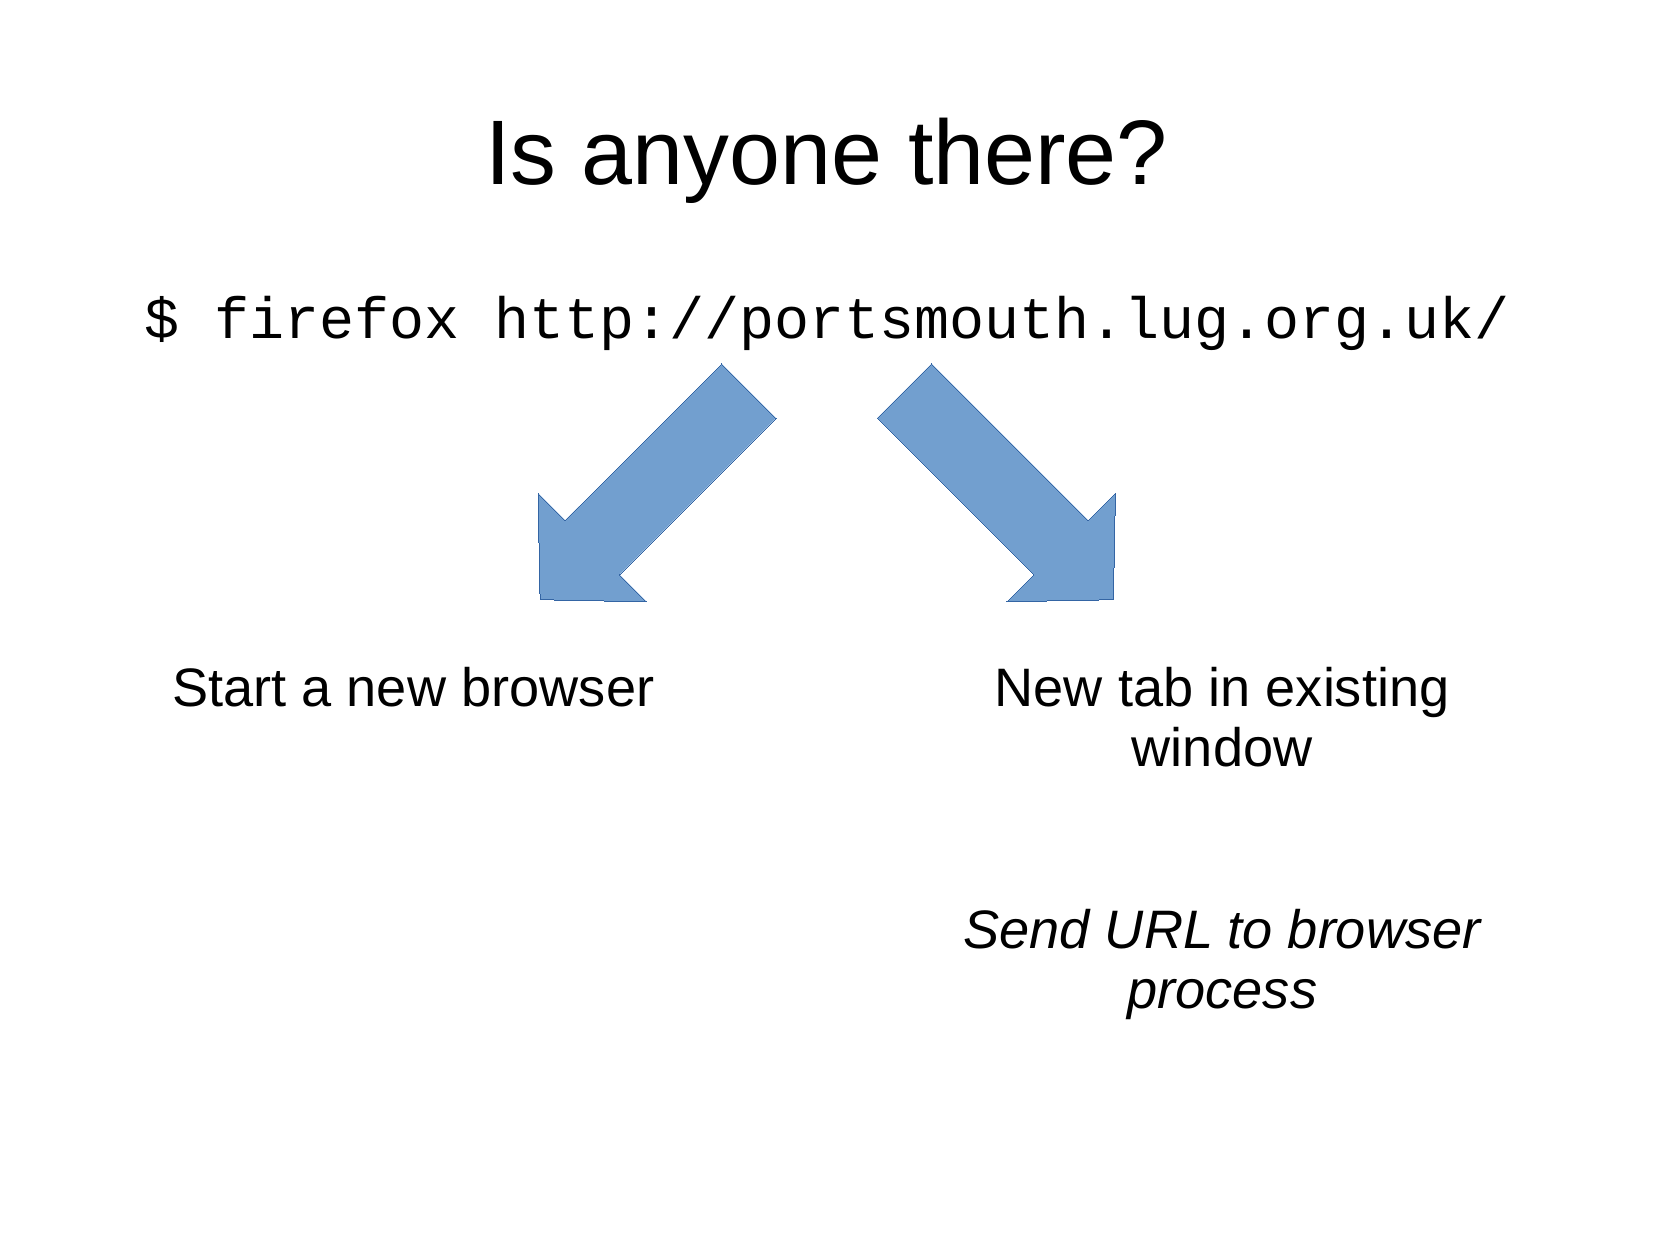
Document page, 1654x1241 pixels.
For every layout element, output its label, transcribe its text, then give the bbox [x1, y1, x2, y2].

list $ firefox http://portsmouth.lug.org.uk/ [82, 290, 1571, 1010]
title Is anyone there? [82, 49, 1571, 257]
text_box New tab in existing window Send URL to browser process [897, 649, 1548, 1028]
text_box [877, 363, 1116, 602]
text_box [538, 363, 777, 602]
text_box Start a new browser [153, 649, 674, 725]
